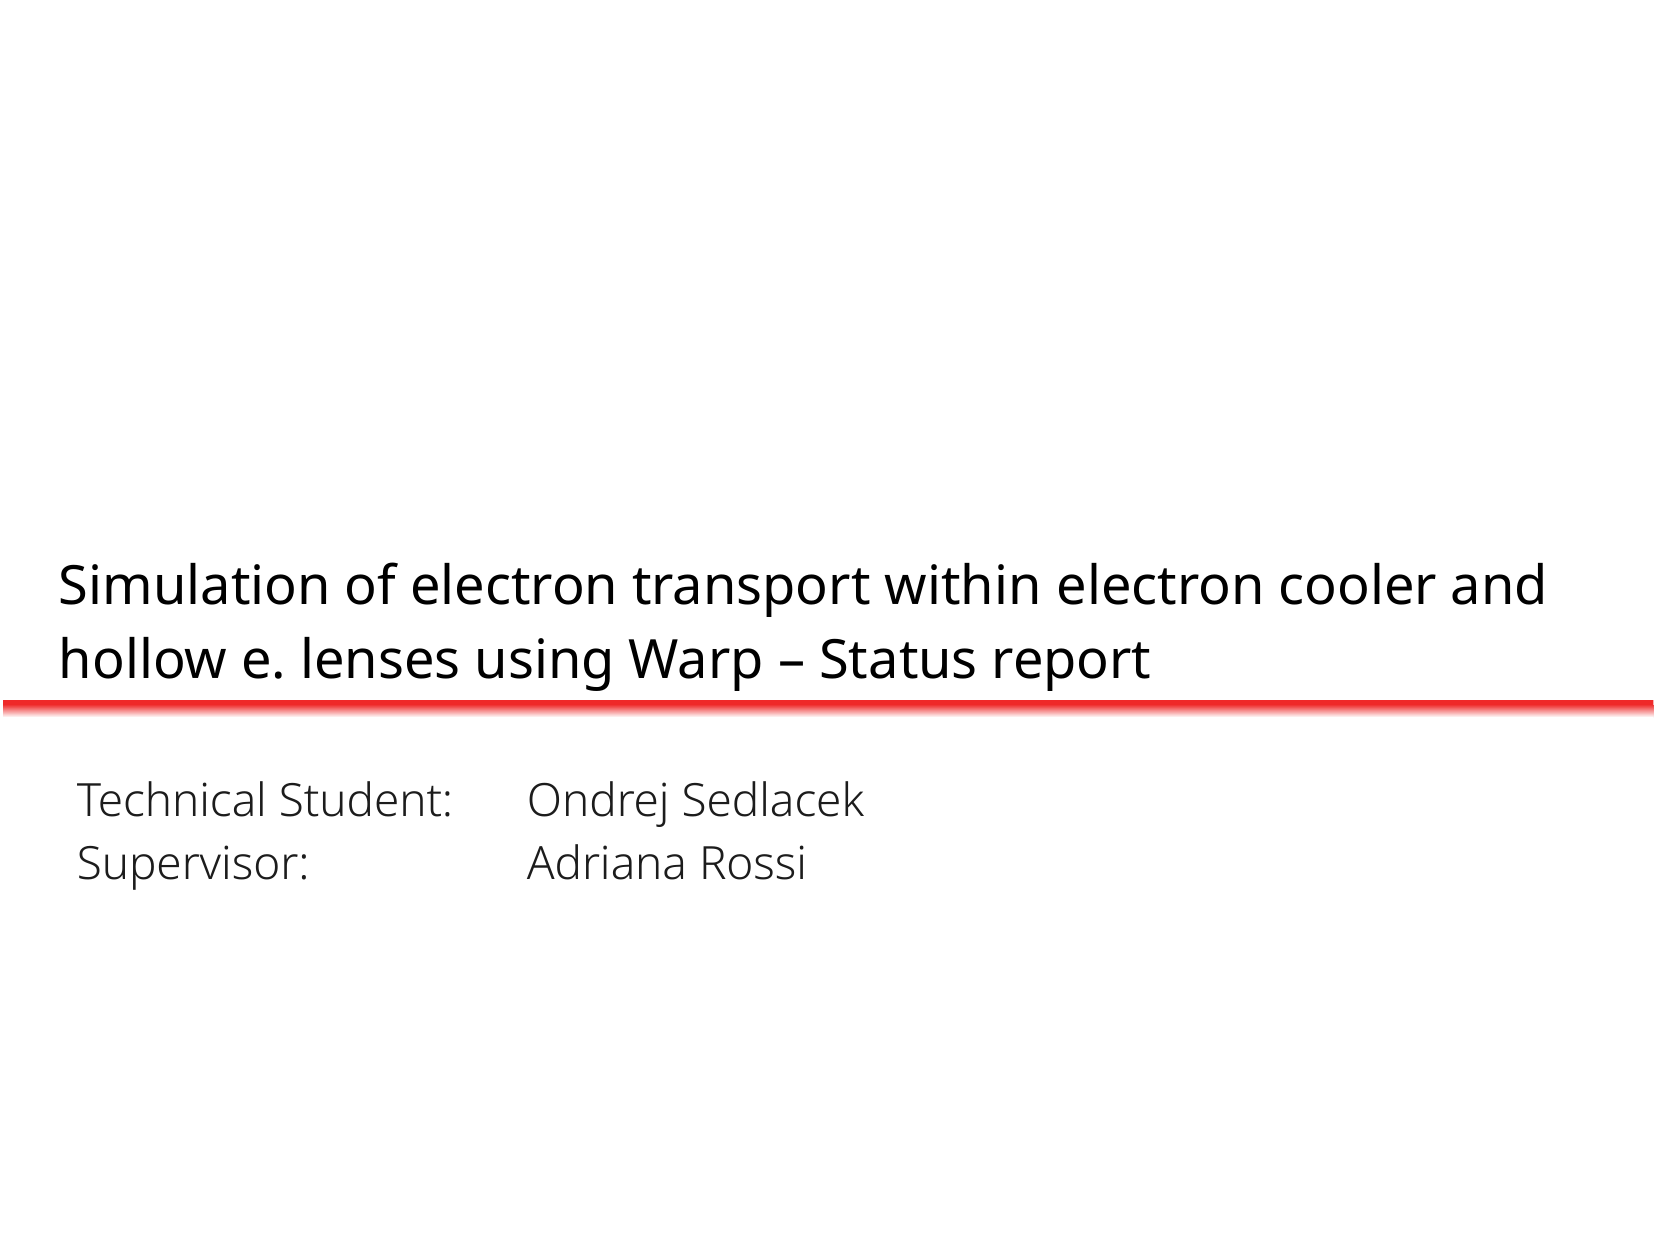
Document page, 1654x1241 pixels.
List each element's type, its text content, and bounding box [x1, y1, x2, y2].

title Simulation of electron transport within electron cooler and hollow e. lenses using Warp – Status report [59, 546, 1595, 694]
subtitle Technical Student: Ondrej Sedlacek Supervisor: Adriana Rossi [76, 767, 1583, 1182]
